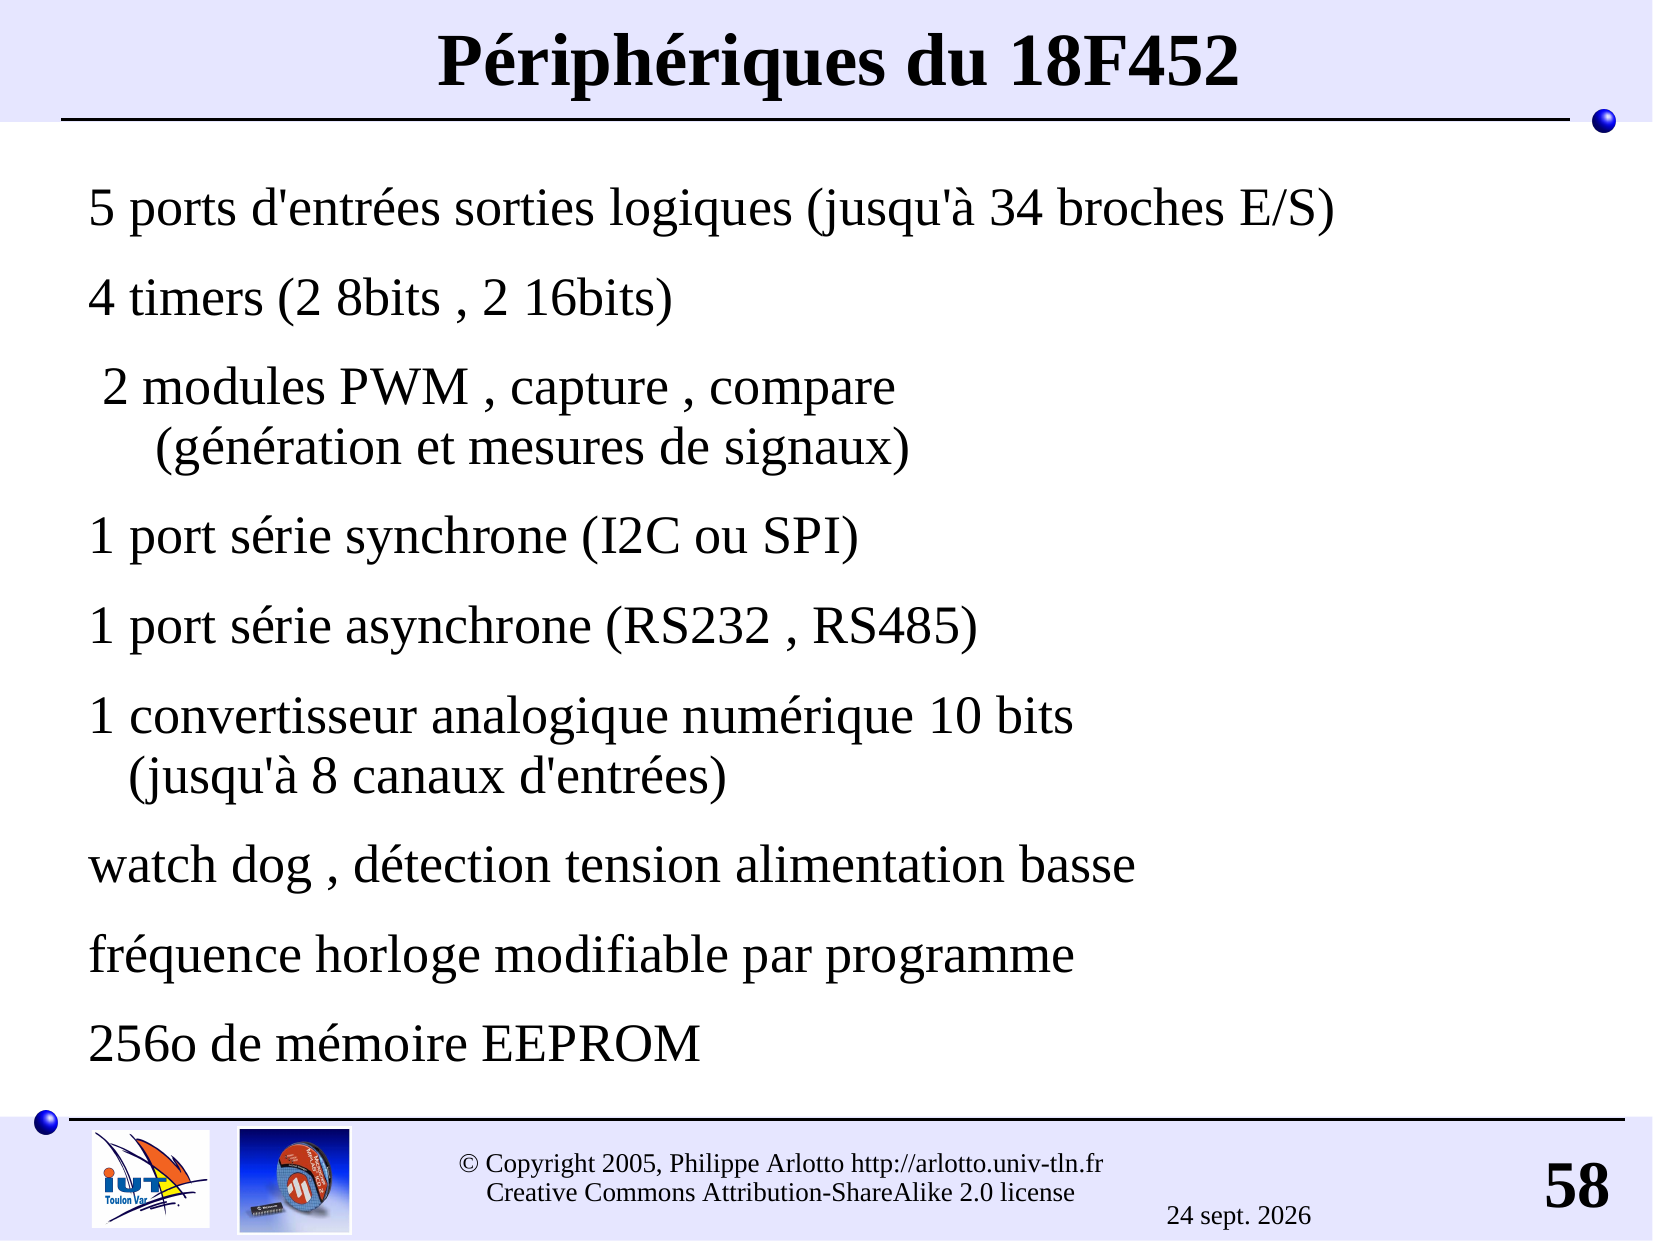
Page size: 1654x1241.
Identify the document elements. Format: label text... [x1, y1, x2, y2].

picture [237, 1126, 352, 1235]
title Périphériques du 18F452 [95, 14, 1585, 107]
list 5 ports d'entrées sorties logiques (jusqu'à 34 broches E/S) 4 timers (2 8bits , 2 16bits) 2 modules PWM , capture , compare (génération et mesures de signaux) 1 port série synchrone (I2C ou SPI) 1 port série asynchrone (RS232 , RS485) 1 convertisseur analogique numérique 10 bits (jusqu'à 8 canaux d'entrées) watch dog , détection tension alimentation basse fréquence horloge modifiable par programme 256o de mémoire EEPROM [88, 177, 1501, 1085]
